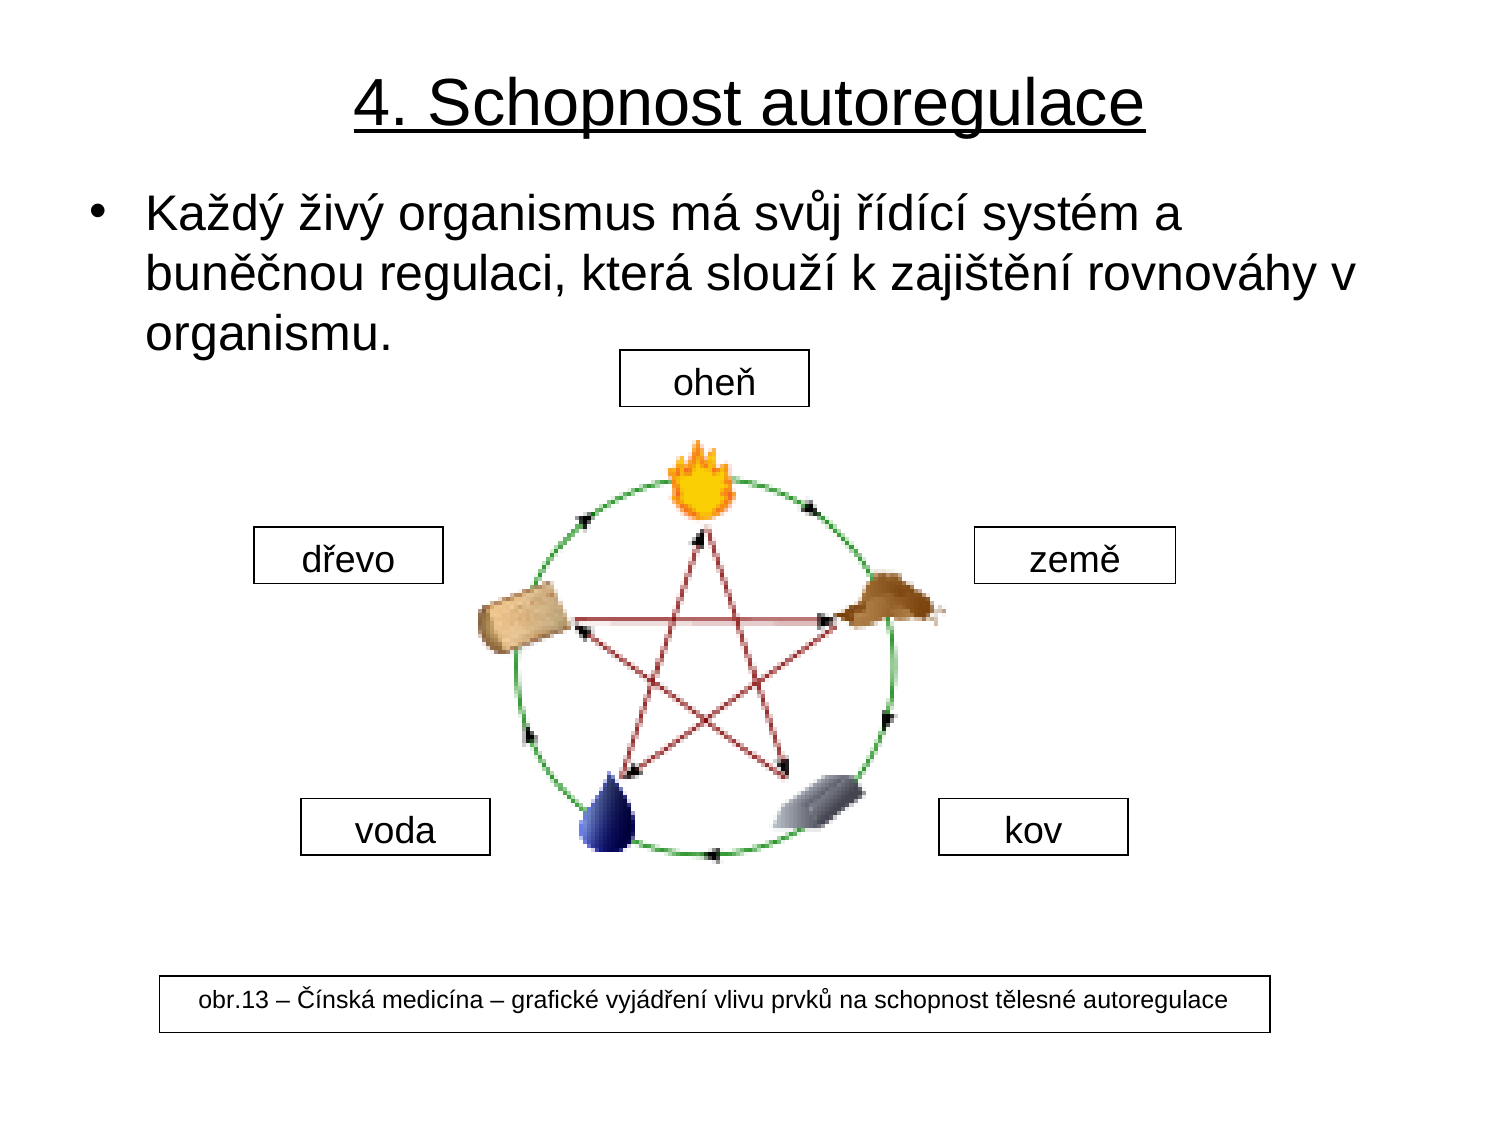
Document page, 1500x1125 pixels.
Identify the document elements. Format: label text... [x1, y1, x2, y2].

text_box obr.13 – Čínská medicína – grafické vyjádření vlivu prvků na schopnost tělesné autoregulace [159, 976, 1270, 1033]
title 4. Schopnost autoregulace [75, 45, 1426, 172]
picture [466, 432, 951, 917]
text_box kov [939, 798, 1129, 856]
text_box voda [301, 798, 491, 856]
text_box země [974, 527, 1176, 584]
text_box oheň [620, 350, 810, 407]
text_box dřevo [253, 527, 444, 584]
list Každý živý organismus má svůj řídící systém a buněčnou regulaci, která slouží k zajištění rovnováhy v organismu. [75, 172, 1426, 1005]
